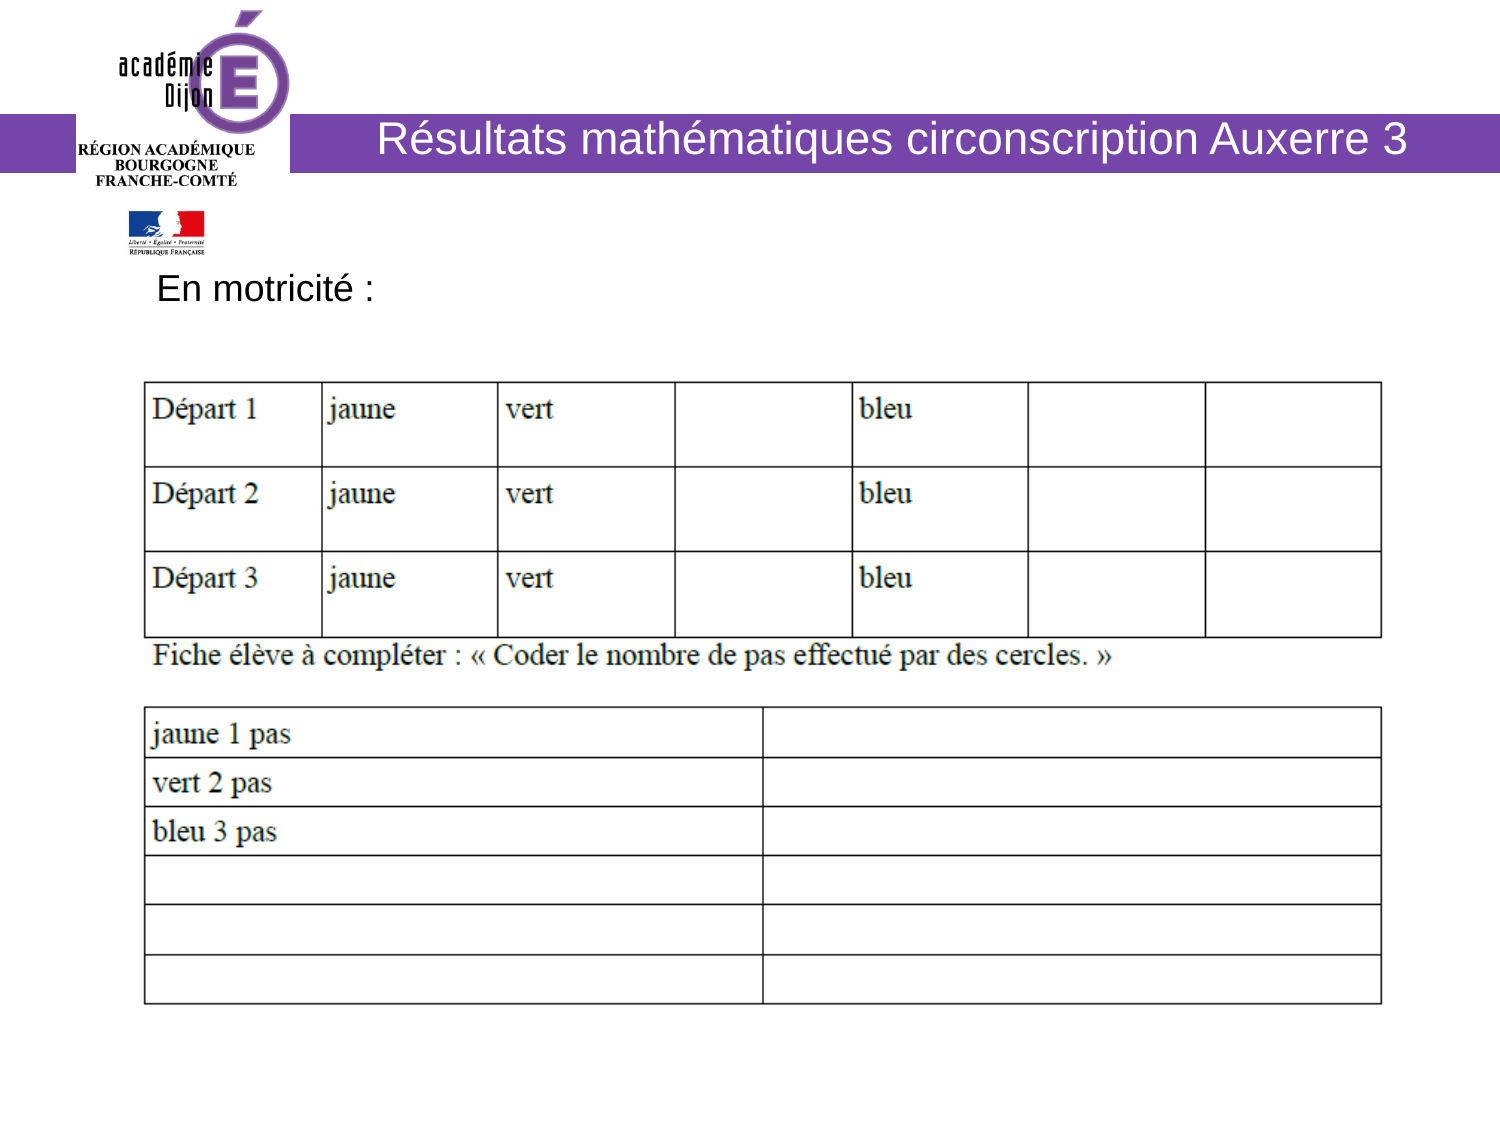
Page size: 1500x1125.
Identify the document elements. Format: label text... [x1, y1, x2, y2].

picture [76, 8, 290, 256]
title Résultats mathématiques circonscription Auxerre 3 [360, 45, 1426, 233]
picture [101, 367, 1421, 1027]
text_box En motricité : [141, 259, 1323, 317]
